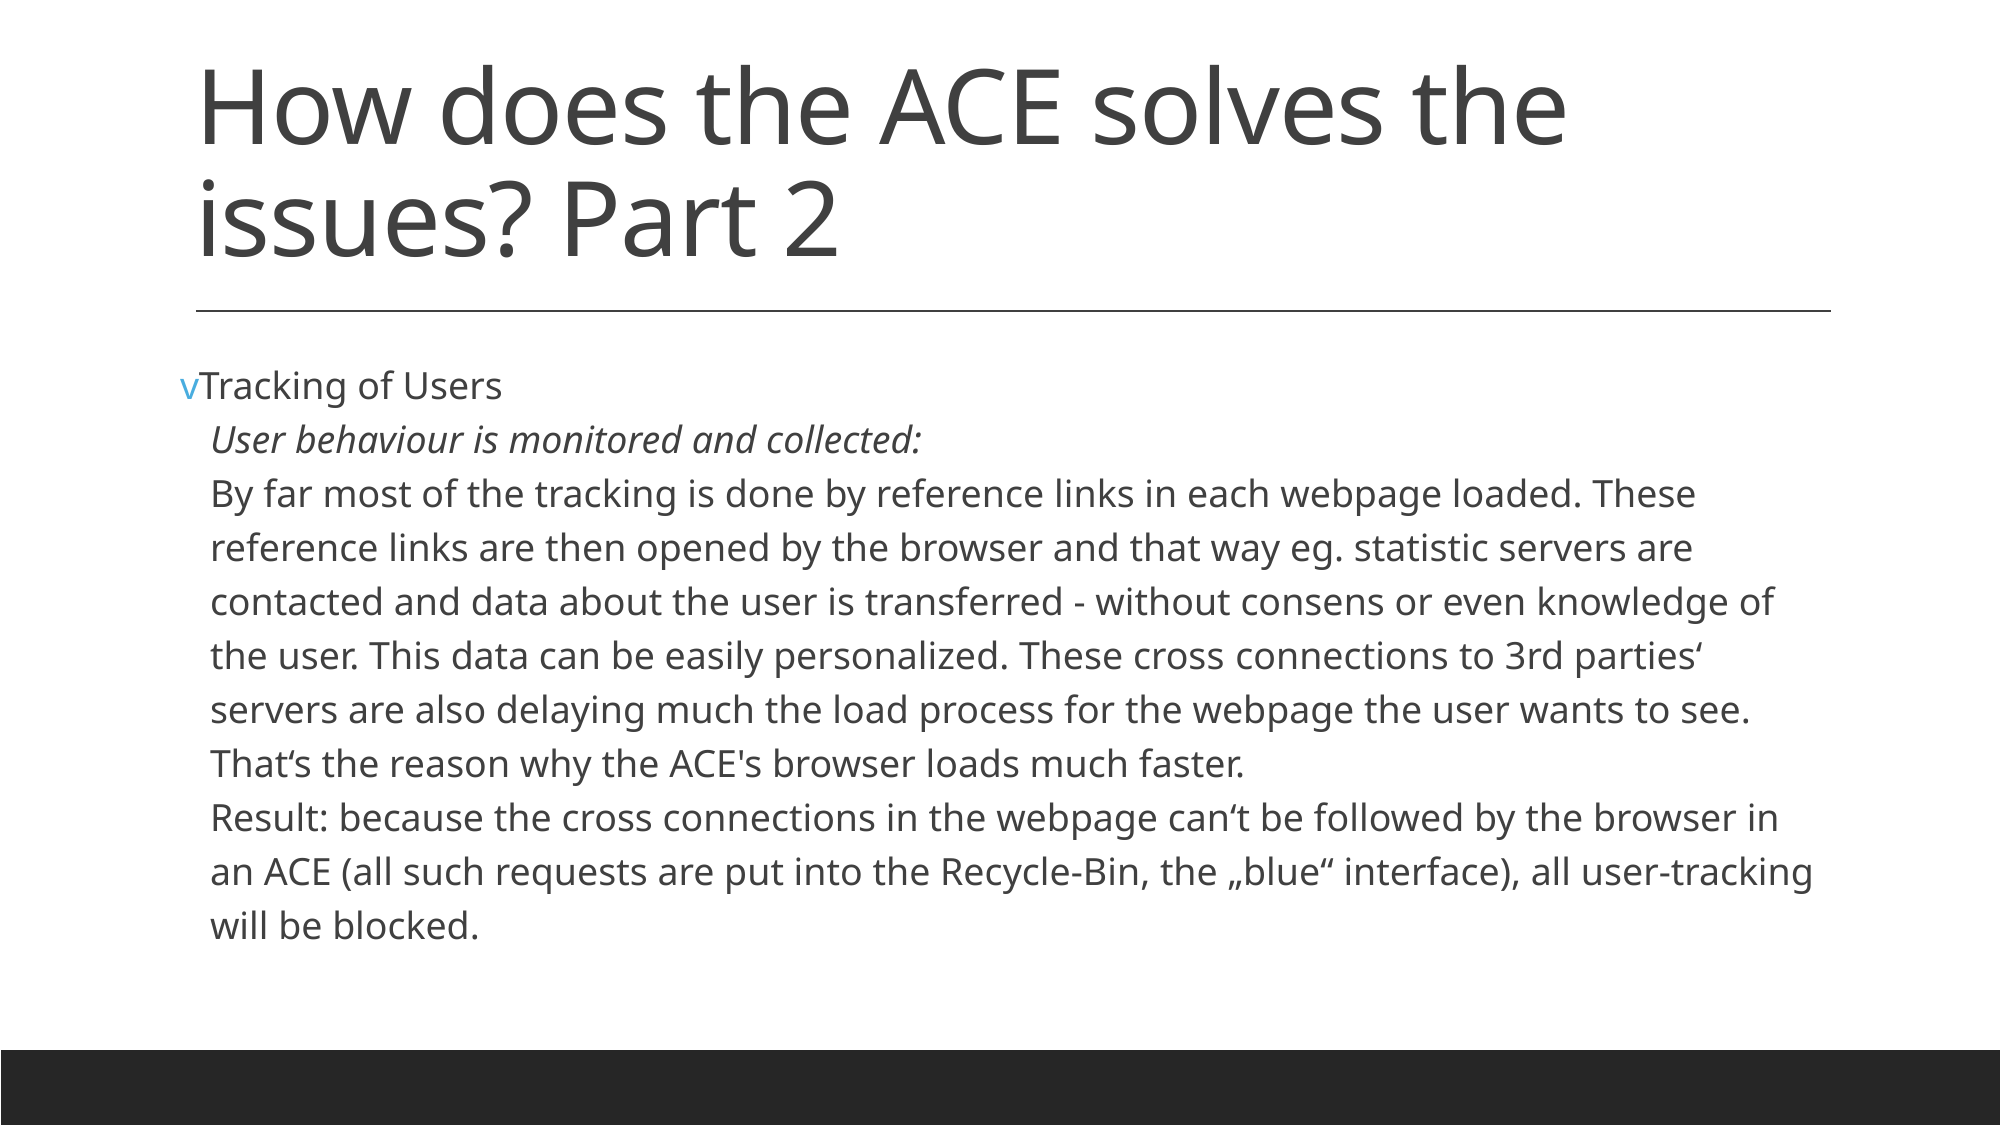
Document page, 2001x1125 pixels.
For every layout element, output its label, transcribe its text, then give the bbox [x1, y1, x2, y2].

list Tracking of Users User behaviour is monitored and collected: By far most of the tracking is done by reference links in each webpage loaded. These reference links are then opened by the browser and that way eg. statistic servers are contacted and data about the user is transferred - without consens or even knowledge of the user. This data can be easily personalized. These cross connections to 3rd parties‘ servers are also delaying much the load process for the webpage the user wants to see. That‘s the reason why the ACE's browser loads much faster. Result: because the cross connections in the webpage can‘t be followed by the browser in an ACE (all such requests are put into the Recycle-Bin, the „blue“ interface), all user-tracking will be blocked. [180, 345, 1831, 963]
title How does the ACE solves the issues? Part 2 [180, 47, 1831, 286]
